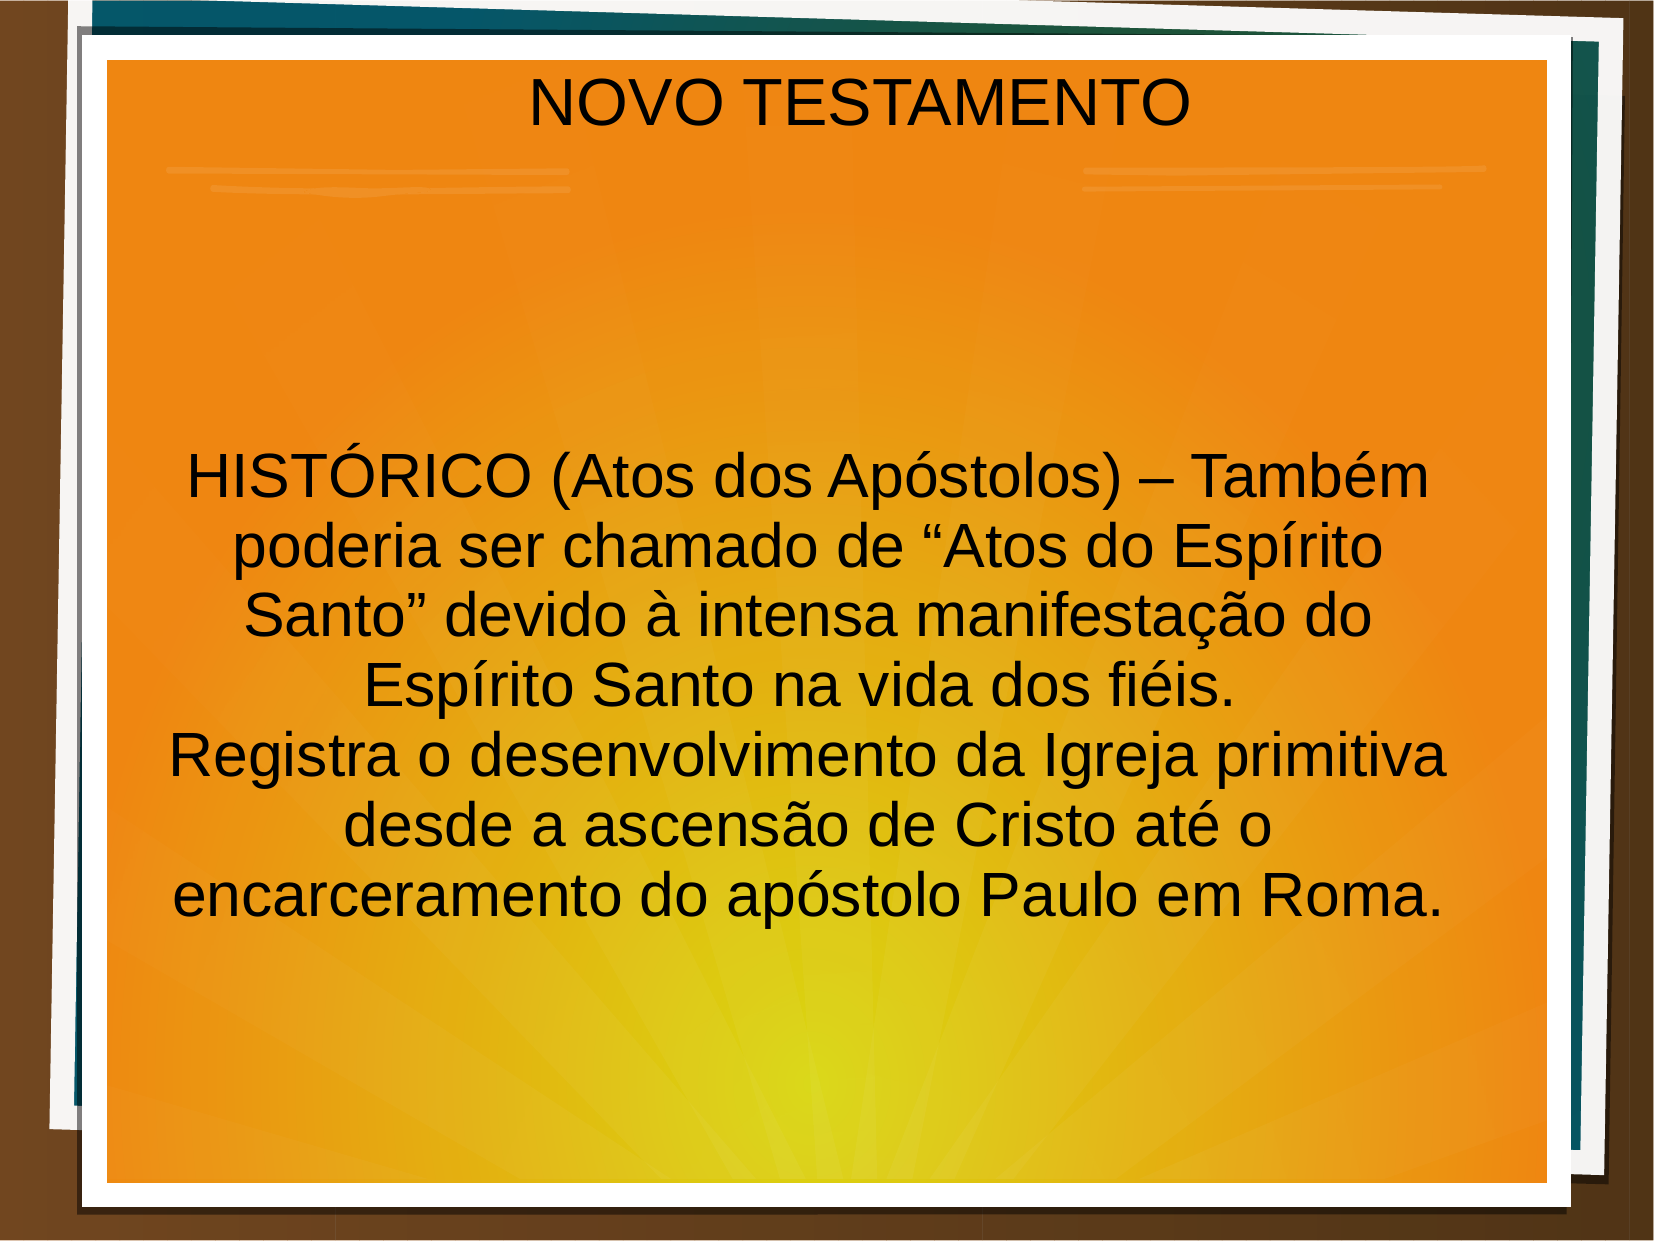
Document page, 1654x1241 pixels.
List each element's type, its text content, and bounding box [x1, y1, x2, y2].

subtitle HISTÓRICO (Atos dos Apóstolos) – Também poderia ser chamado de “Atos do Espírito Santo” devido à intensa manifestação do Espírito Santo na vida dos fiéis. Registra o desenvolvimento da Igreja primitiva desde a ascensão de Cristo até o encarceramento do apóstolo Paulo em Roma. [165, 200, 1453, 1170]
title NOVO TESTAMENTO [341, 48, 1381, 156]
